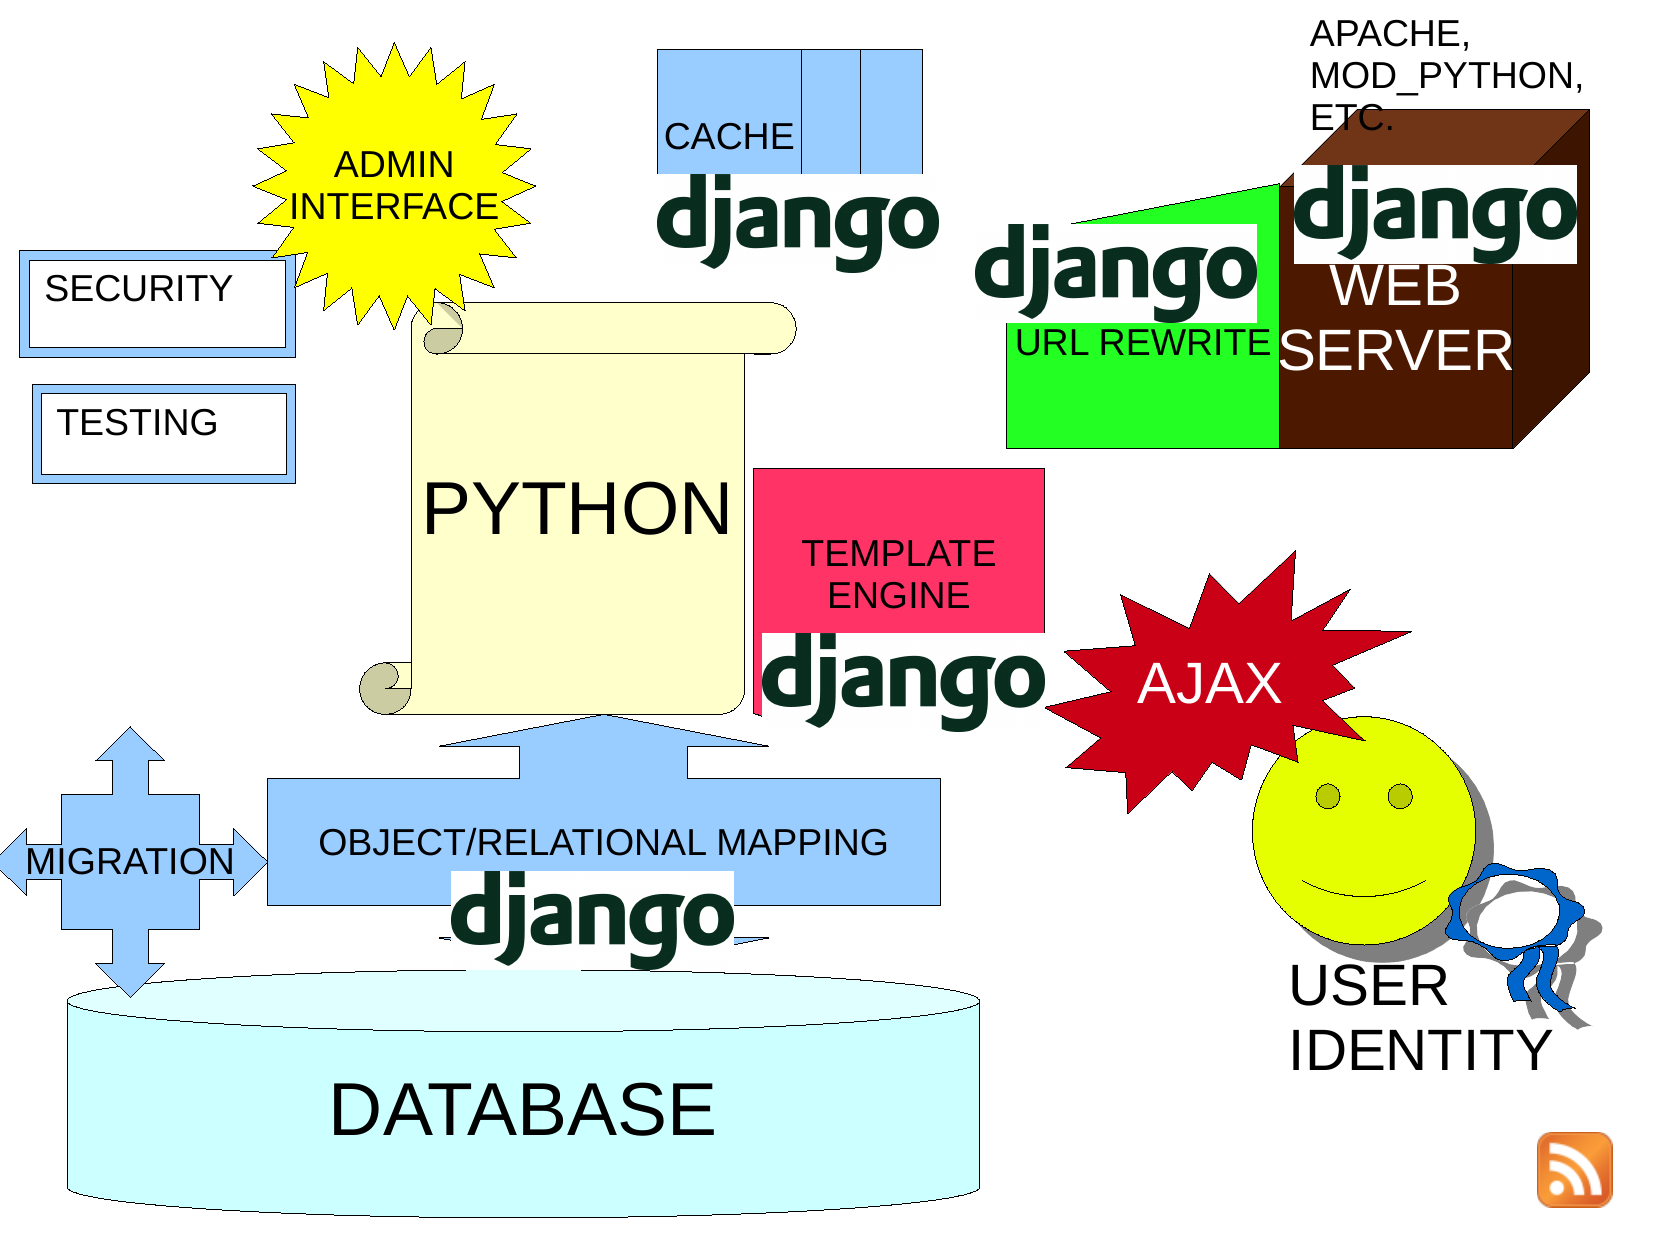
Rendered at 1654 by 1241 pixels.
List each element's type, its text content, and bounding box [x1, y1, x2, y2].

text_box SECURITY [19, 250, 296, 358]
text_box WEB SERVER [1483, 334, 1505, 349]
text_box [802, 49, 923, 174]
text_box CACHE [657, 49, 802, 174]
text_box AJAX [1045, 550, 1412, 814]
picture [975, 224, 1257, 323]
text_box PYTHON [387, 302, 745, 715]
picture [657, 174, 939, 273]
text_box USER IDENTITY [1274, 944, 1571, 1133]
text_box [1252, 716, 1585, 944]
picture [1537, 1132, 1613, 1208]
text_box PYTHON [442, 302, 797, 355]
text_box TEMPLATE ENGINE [753, 468, 1045, 717]
text_box APACHE, MOD_PYTHON, ETC. [1294, 4, 1601, 188]
text_box MIGRATION [0, 726, 268, 998]
picture [1294, 188, 1577, 264]
text_box TESTING [32, 384, 296, 484]
text_box URL REWRITE [1006, 183, 1280, 449]
picture [762, 633, 1045, 732]
text_box DATABASE [67, 1003, 980, 1218]
text_box WEB SERVER [1280, 187, 1512, 449]
picture [451, 871, 734, 970]
text_box OBJECT/RELATIONAL MAPPING [267, 715, 941, 906]
text_box ADMIN INTERFACE [252, 42, 536, 330]
